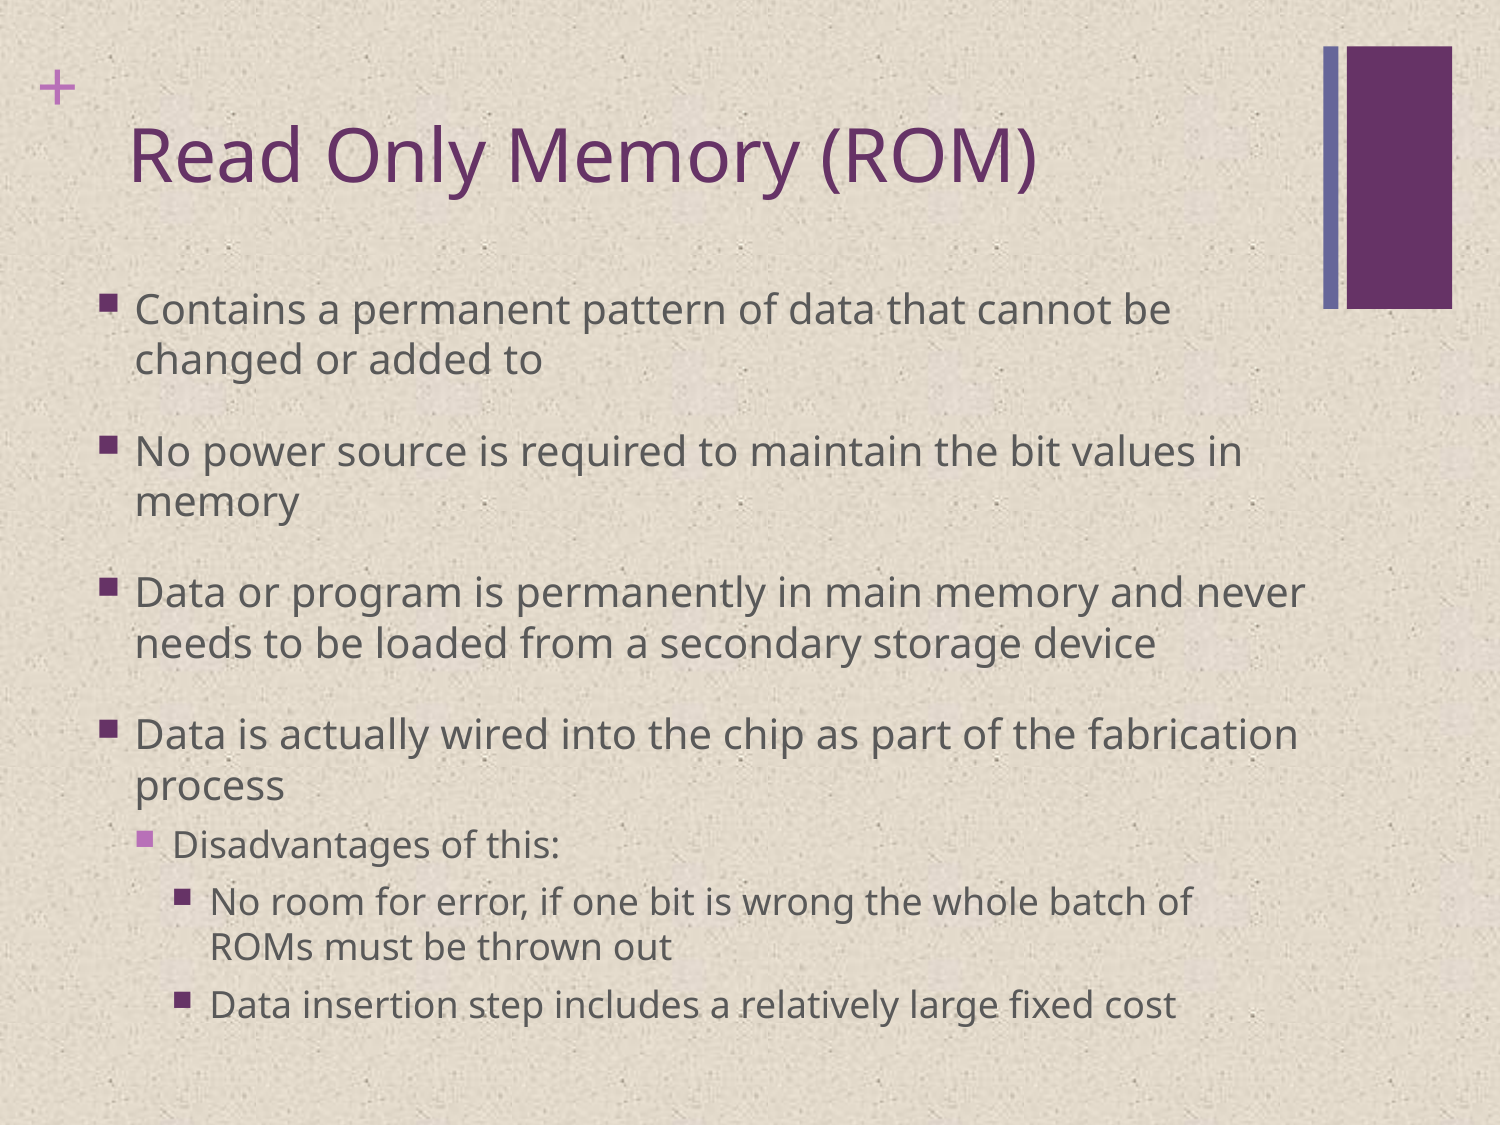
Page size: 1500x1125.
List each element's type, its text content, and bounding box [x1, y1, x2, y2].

list Contains a permanent pattern of data that cannot be changed or added to No power source is required to maintain the bit values in memory Data or program is permanently in main memory and never needs to be loaded from a secondary storage device Data is actually wired into the chip as part of the fabrication process Disadvantages of this: No room for error, if one bit is wrong the whole batch of ROMs must be thrown out Data insertion step includes a relatively large fixed cost [81, 275, 1322, 1063]
title Read Only Memory (ROM) [112, 99, 1353, 283]
picture [0, 0, 1500, 1125]
